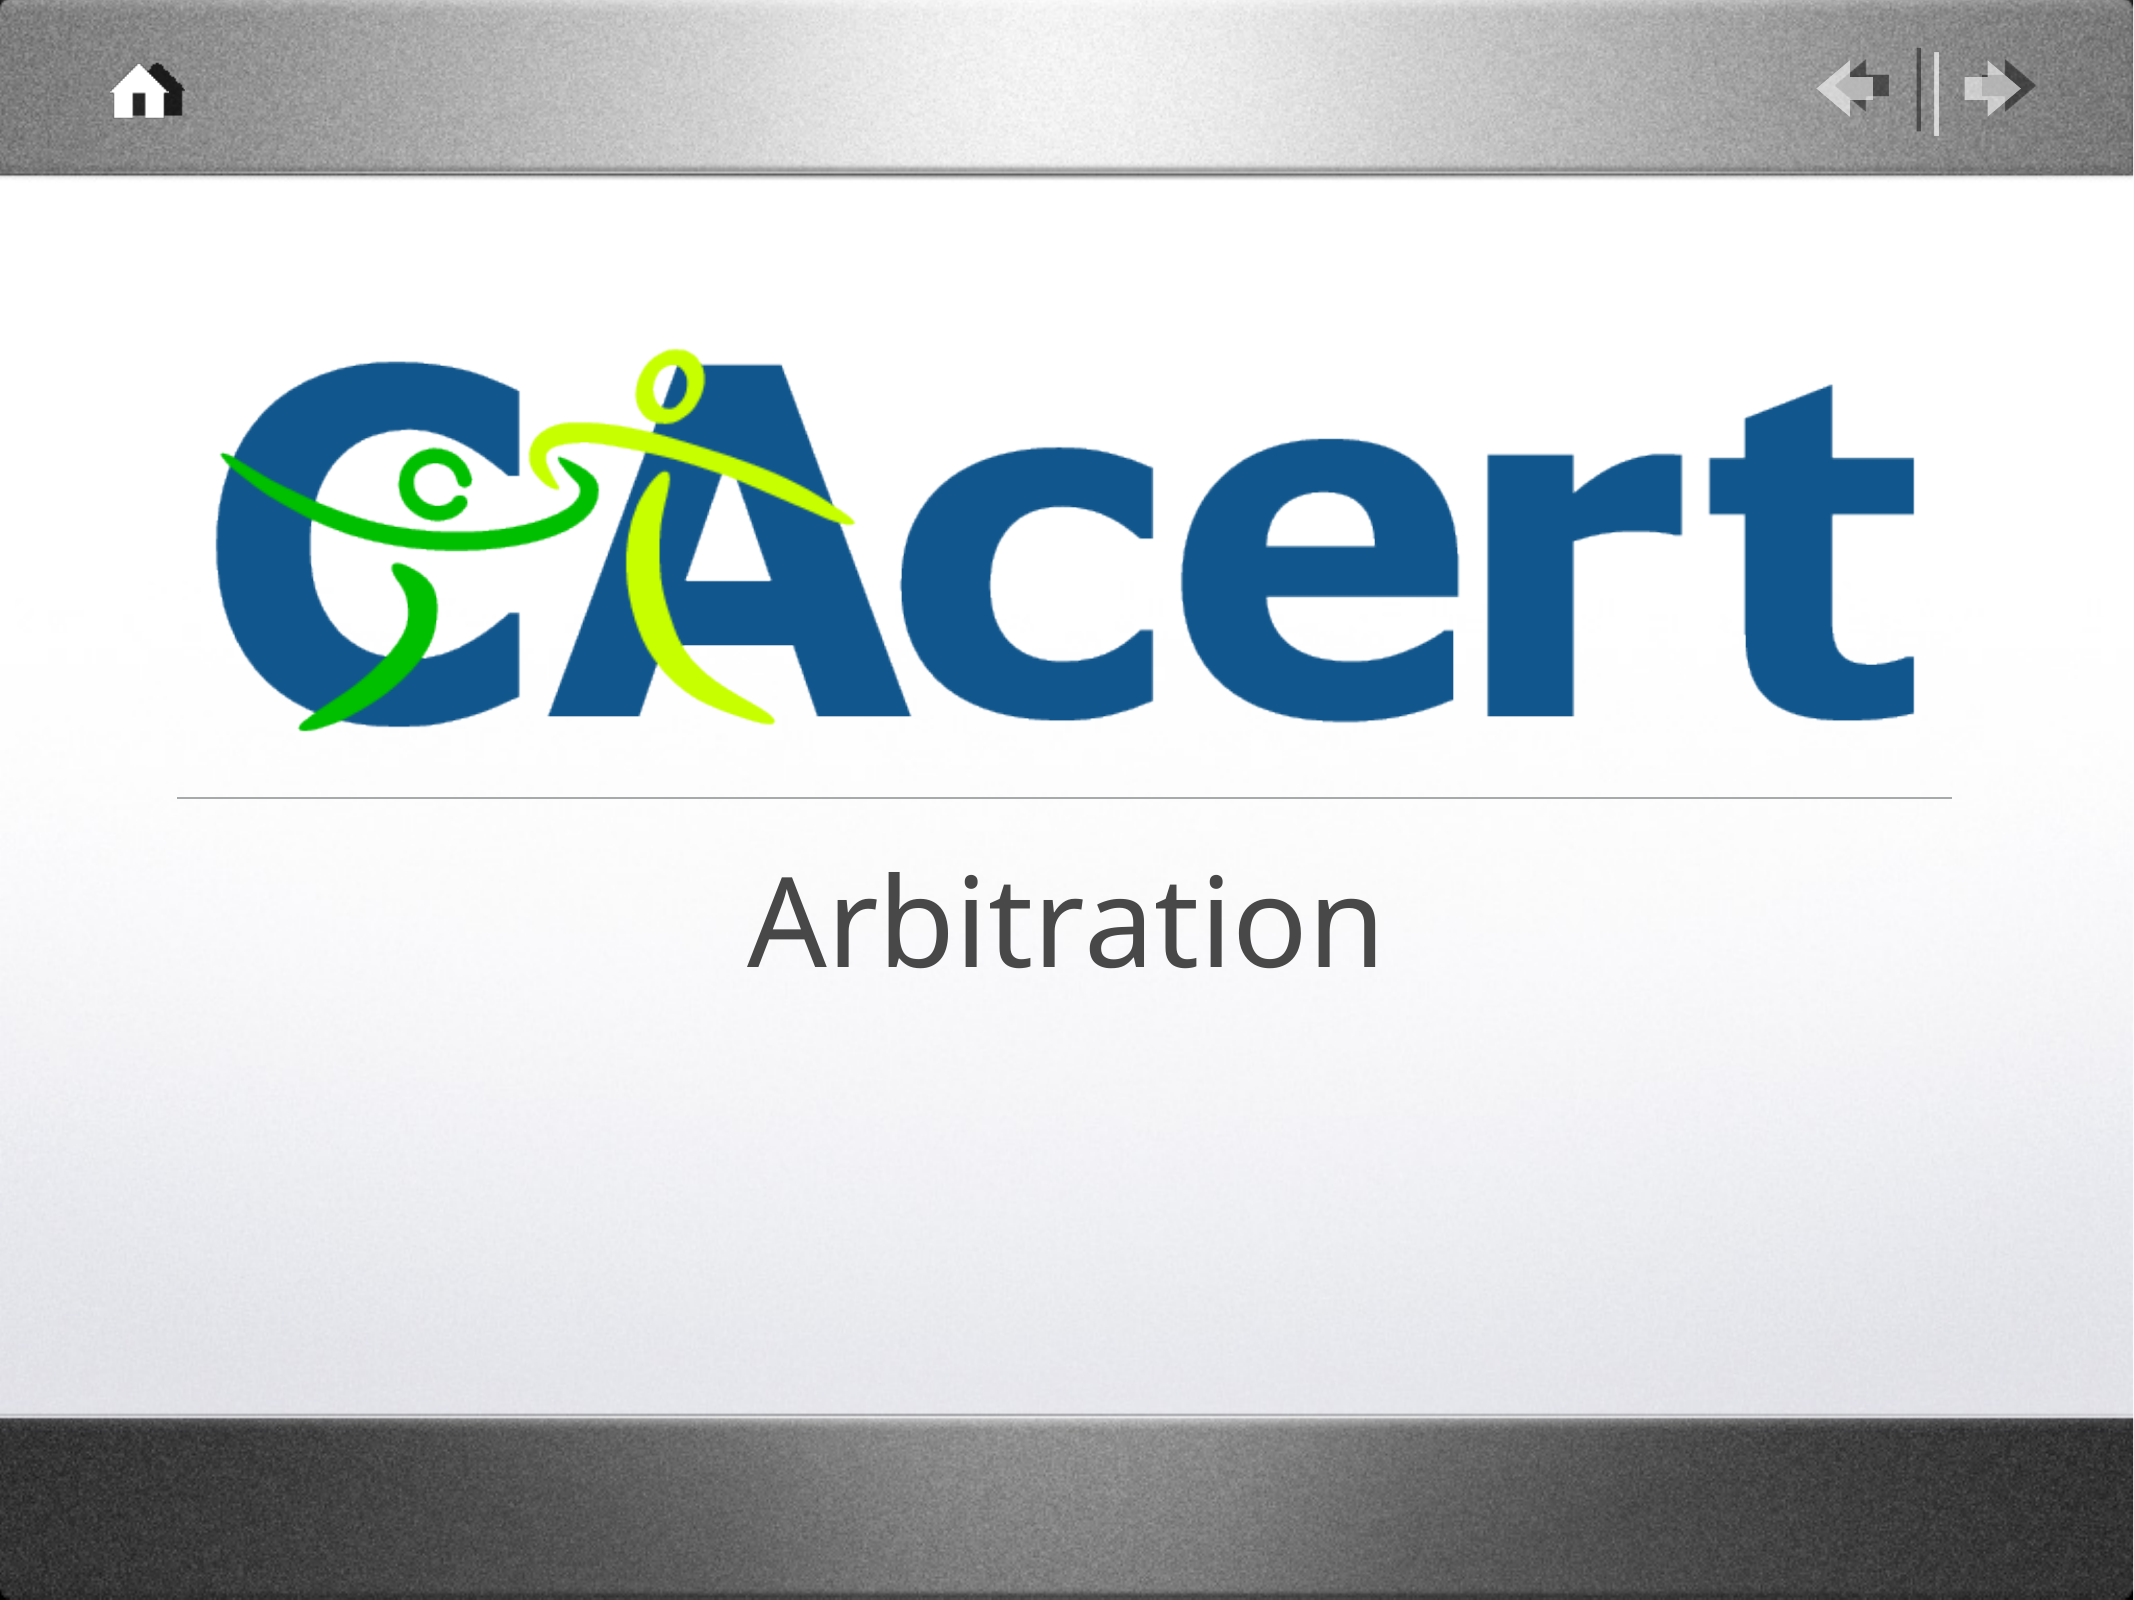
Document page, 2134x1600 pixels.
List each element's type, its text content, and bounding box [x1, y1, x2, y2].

list Arbitration [208, 825, 1925, 1051]
picture [0, 0, 2134, 1600]
